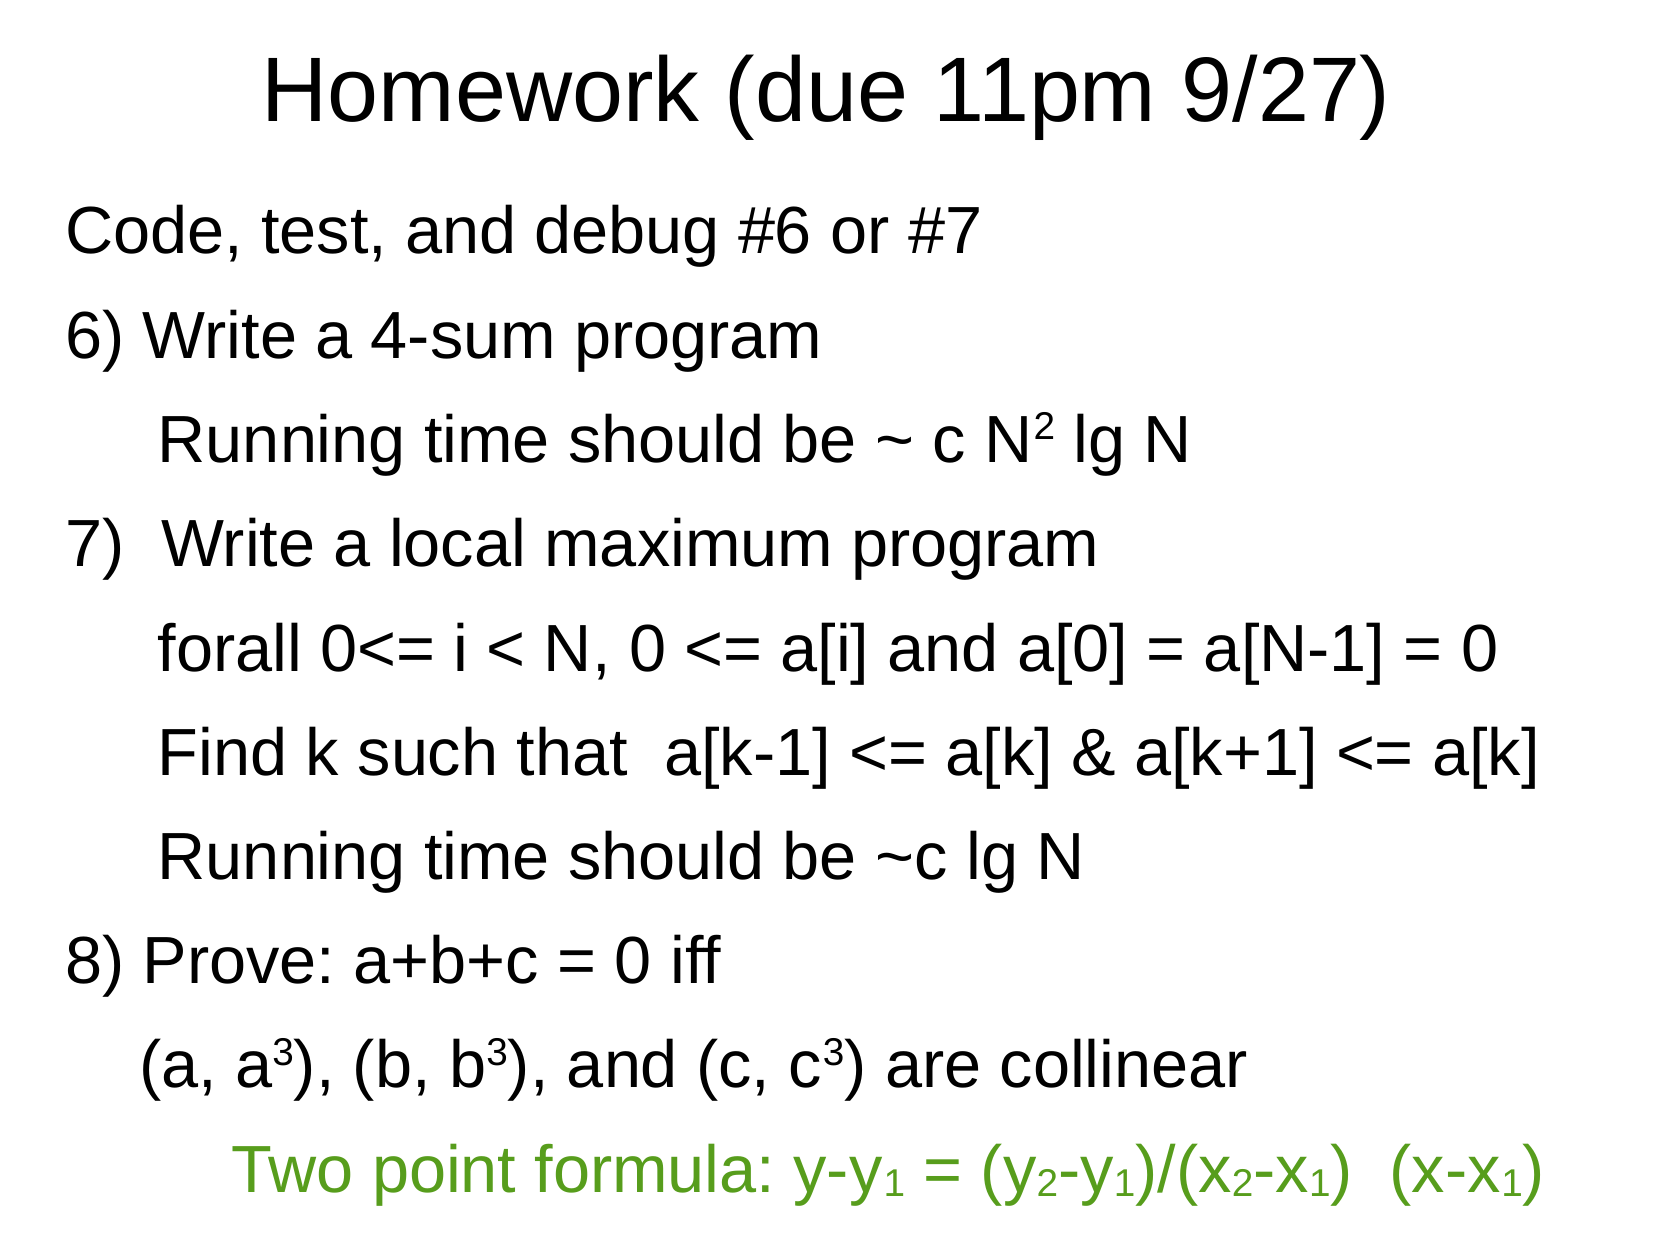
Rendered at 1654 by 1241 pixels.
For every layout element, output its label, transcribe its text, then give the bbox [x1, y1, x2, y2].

title Homework (due 11pm 9/27) [82, 2, 1571, 178]
list Code, test, and debug #6 or #7 6) Write a 4-sum program Running time should be ~ c N2 lg N 7) Write a local maximum program forall 0<= i < N, 0 <= a[i] and a[0] = a[N-1] = 0 Find k such that a[k-1] <= a[k] & a[k+1] <= a[k] Running time should be ~c lg N 8) Prove: a+b+c = 0 iff (a, a3), (b, b3), and (c, c3) are collinear Two point formula: y-y1 = (y2-y1)/(x2-x1) (x-x1) [65, 193, 1637, 1234]
